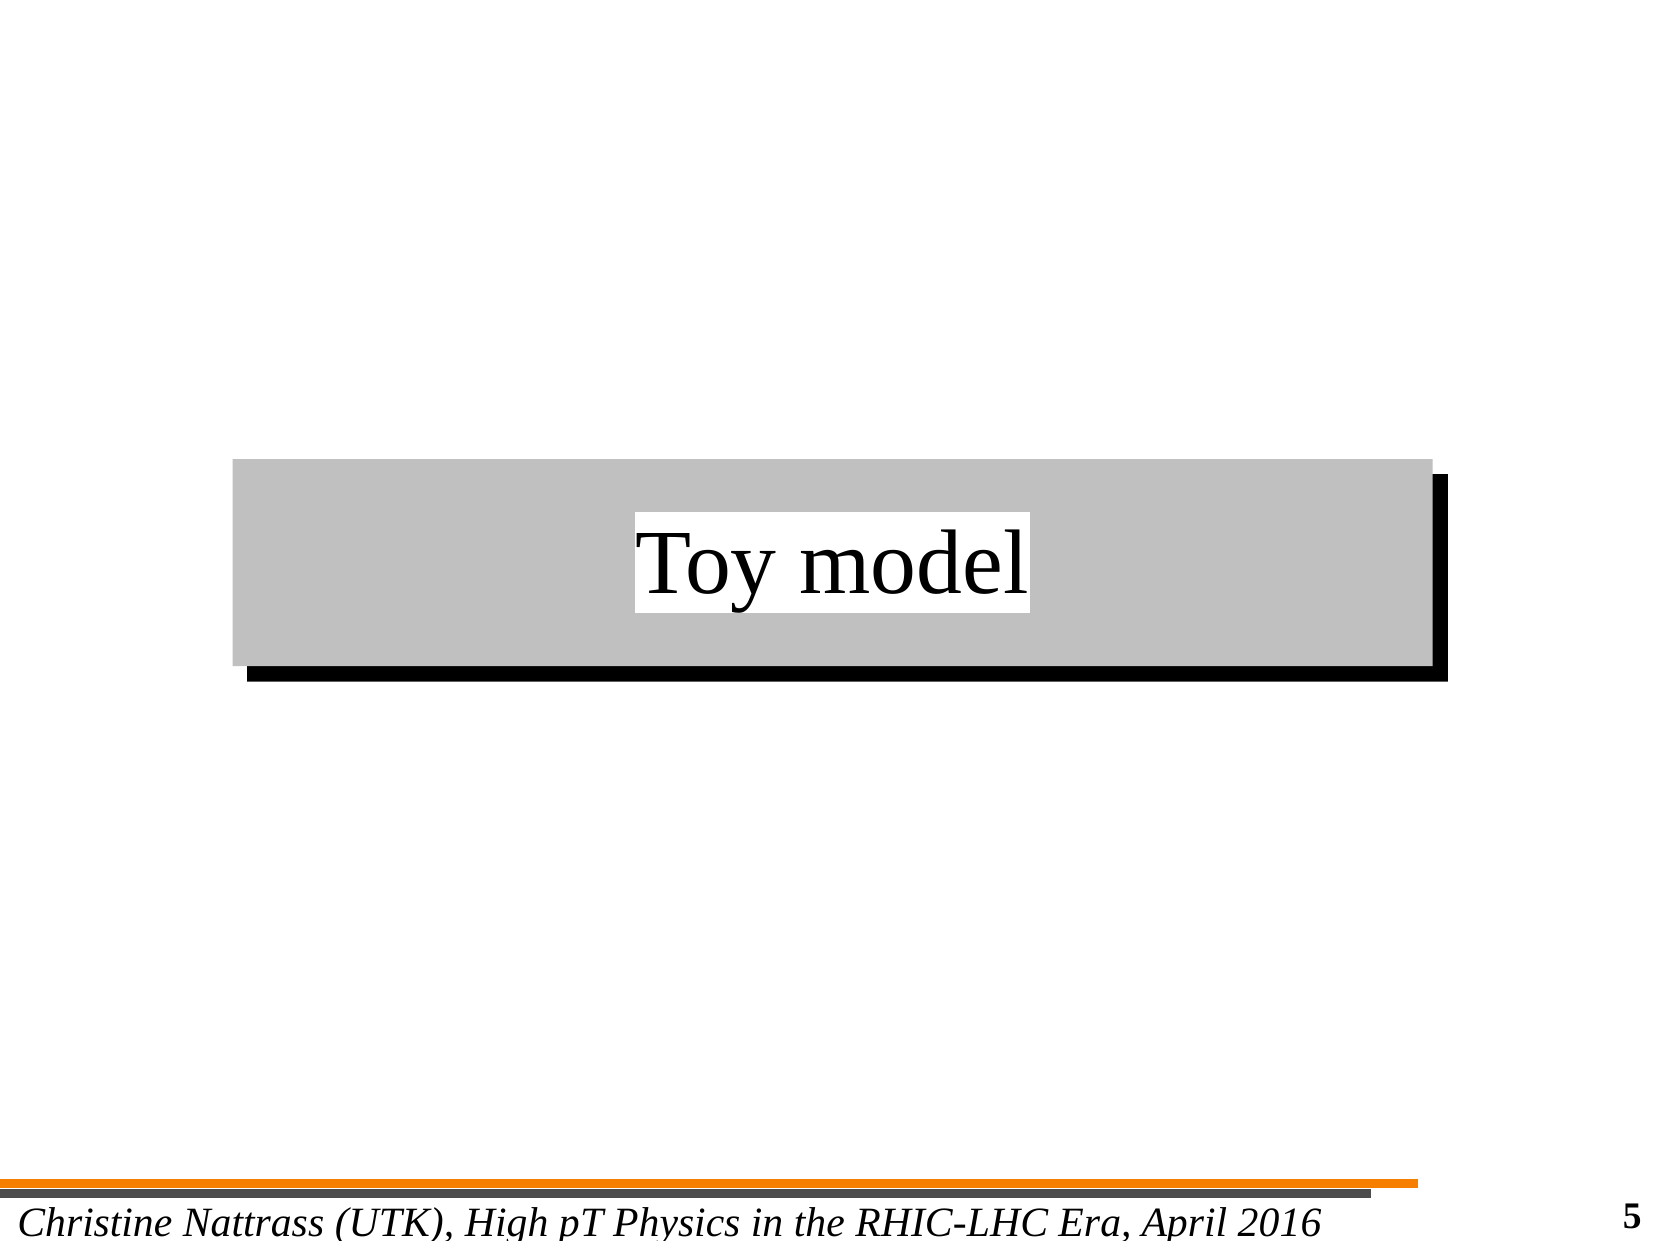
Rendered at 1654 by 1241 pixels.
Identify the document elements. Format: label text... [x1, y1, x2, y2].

title Toy model [232, 459, 1433, 667]
